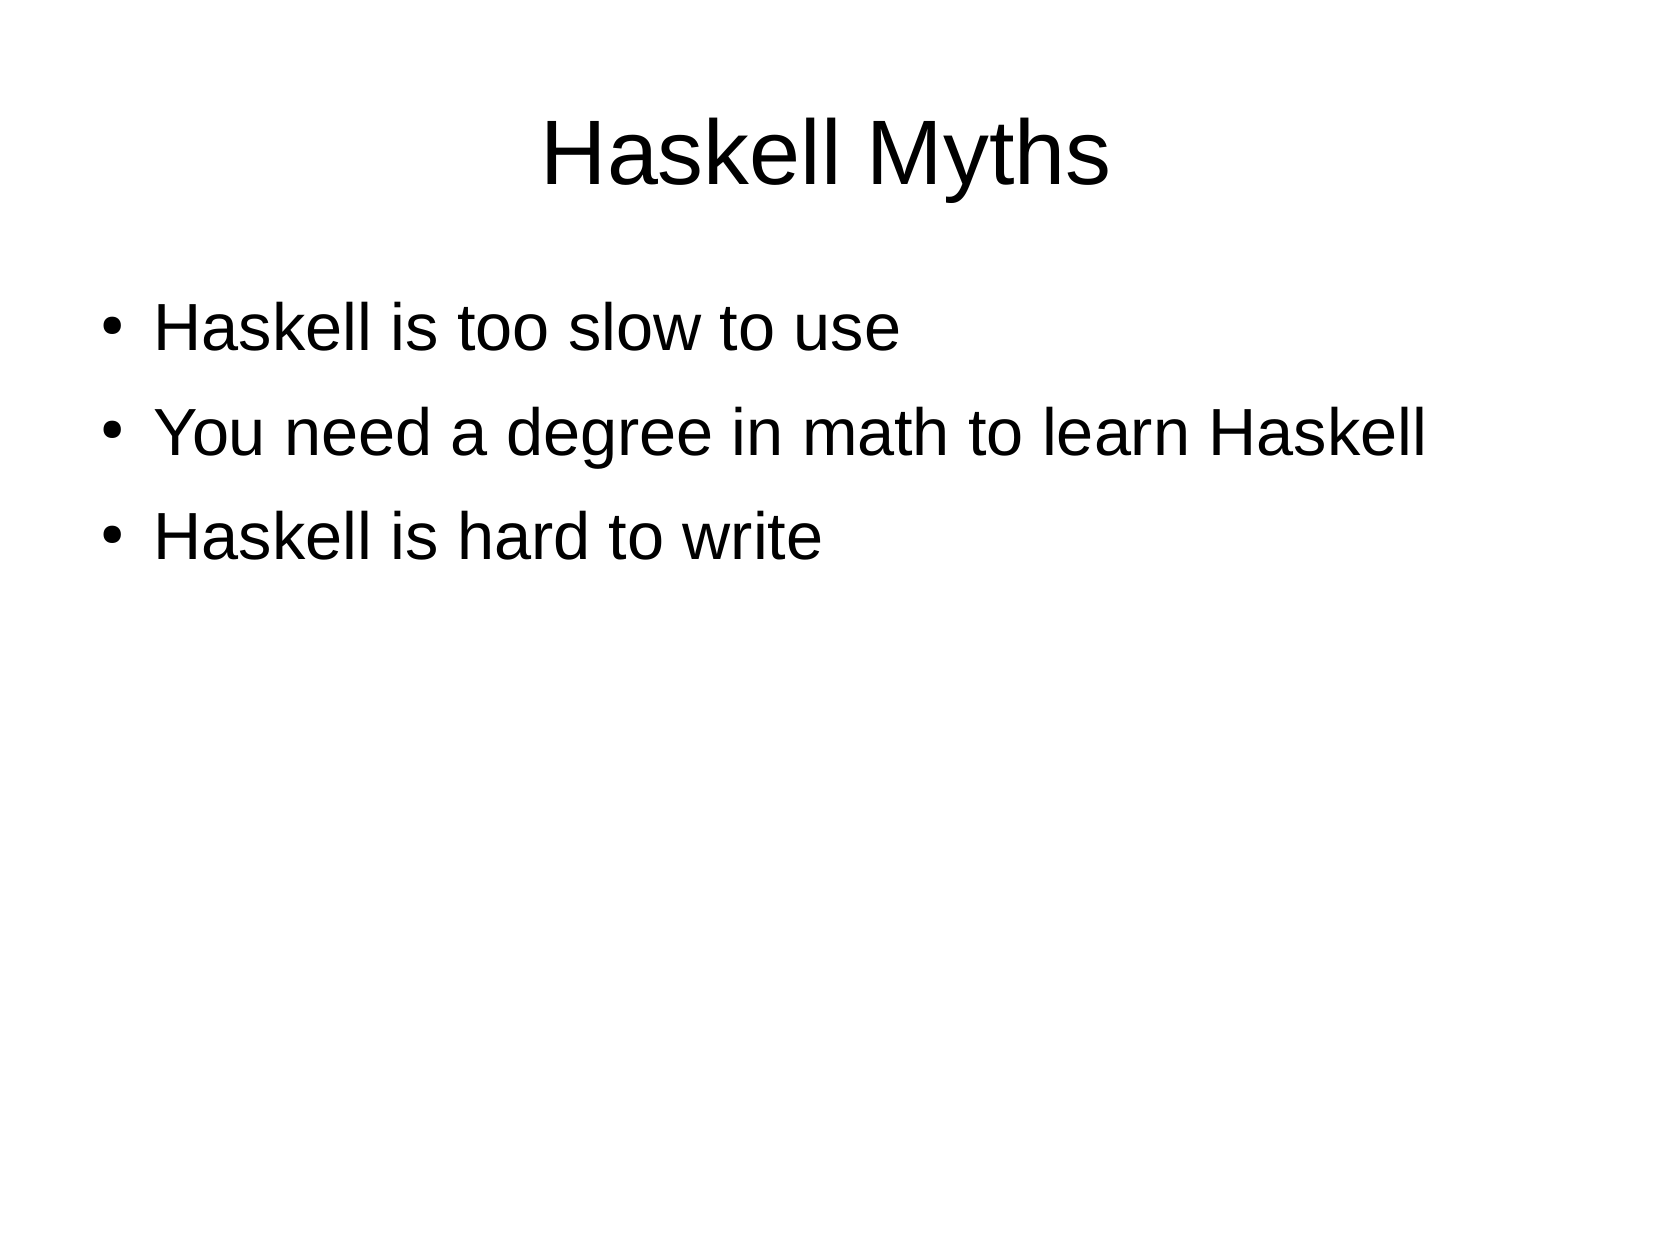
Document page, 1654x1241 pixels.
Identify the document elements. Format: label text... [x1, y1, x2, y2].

title Haskell Myths [82, 49, 1571, 257]
list Haskell is too slow to use You need a degree in math to learn Haskell Haskell is hard to write [82, 290, 1571, 1010]
